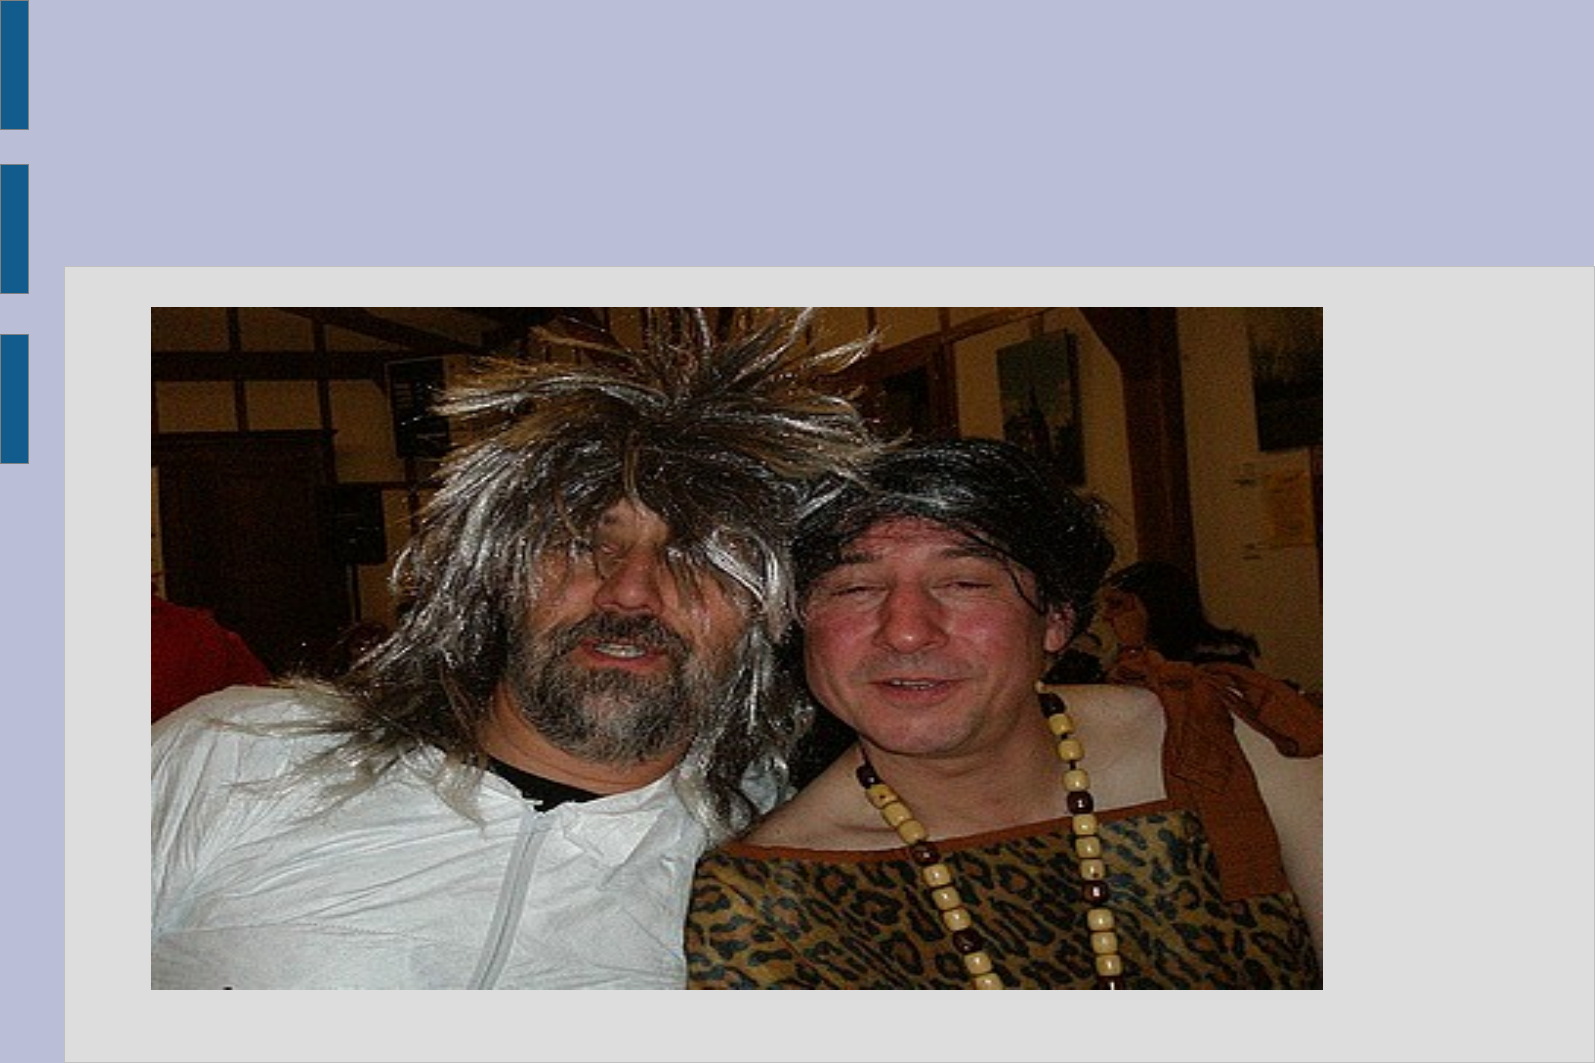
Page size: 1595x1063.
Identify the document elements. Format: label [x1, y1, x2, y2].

picture [151, 307, 1323, 990]
